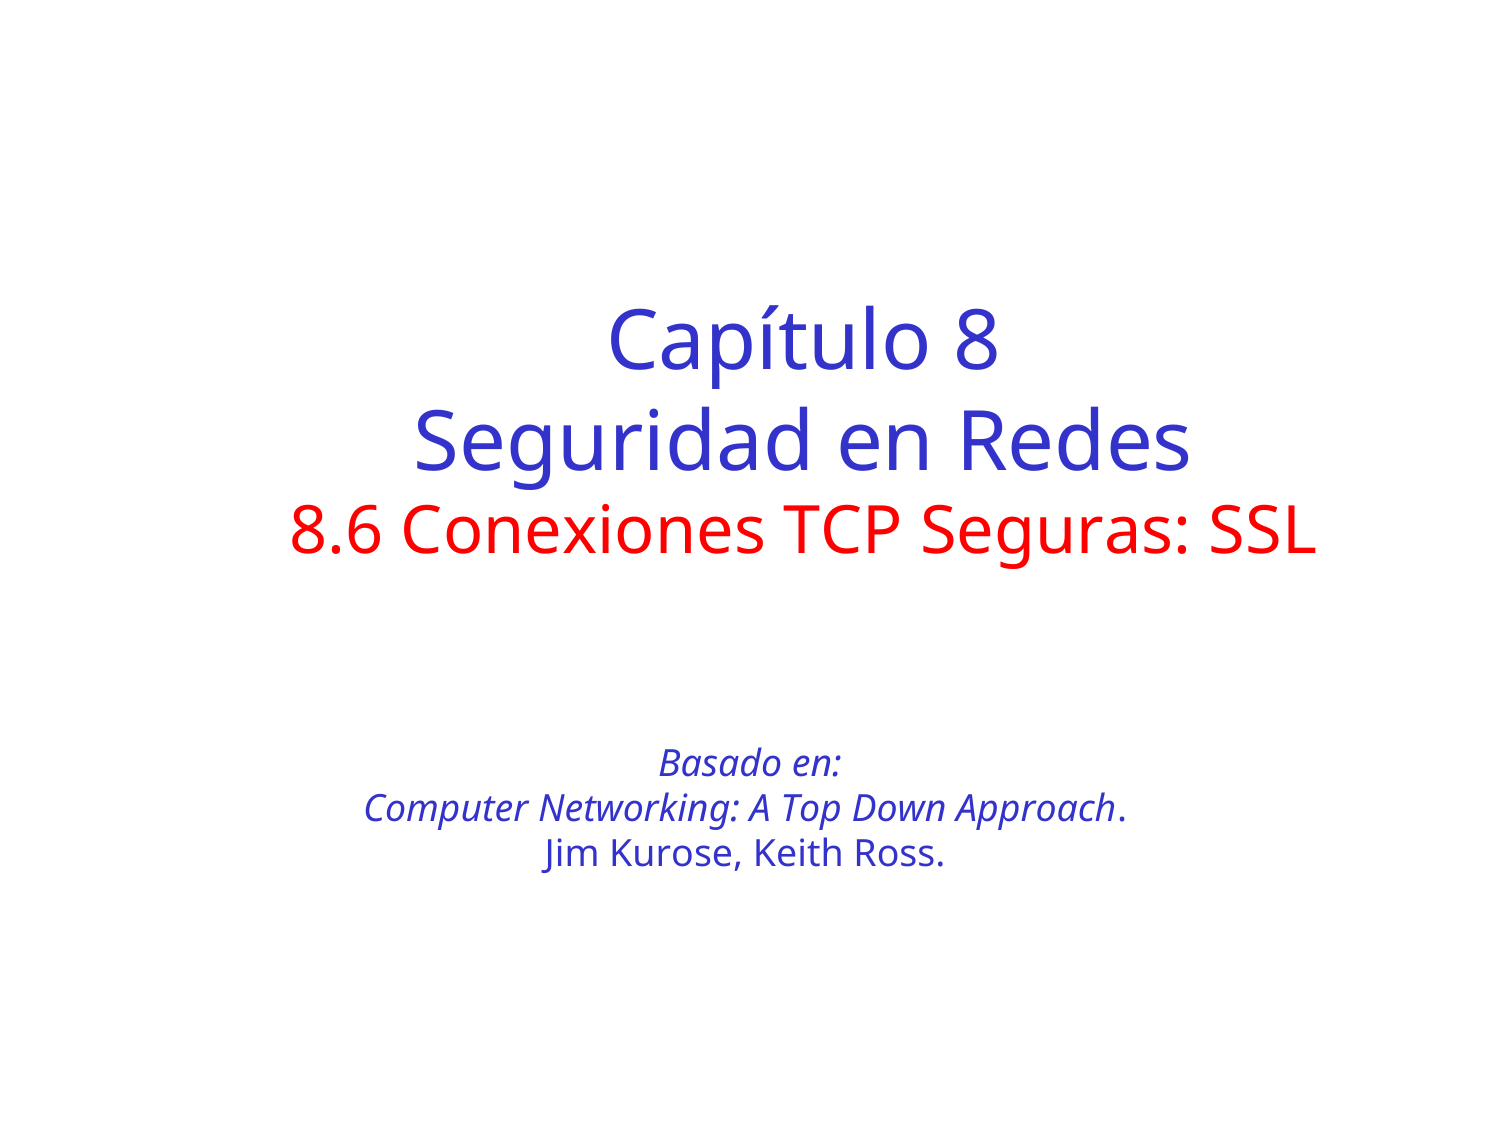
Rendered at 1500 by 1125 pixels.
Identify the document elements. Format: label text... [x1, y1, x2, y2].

text_box Capítulo 8 Seguridad en Redes 8.6 Conexiones TCP Seguras: SSL [175, 188, 1432, 666]
text_box Basado en: Computer Networking: A Top Down Approach. Jim Kurose, Keith Ross. [256, 571, 1244, 1042]
